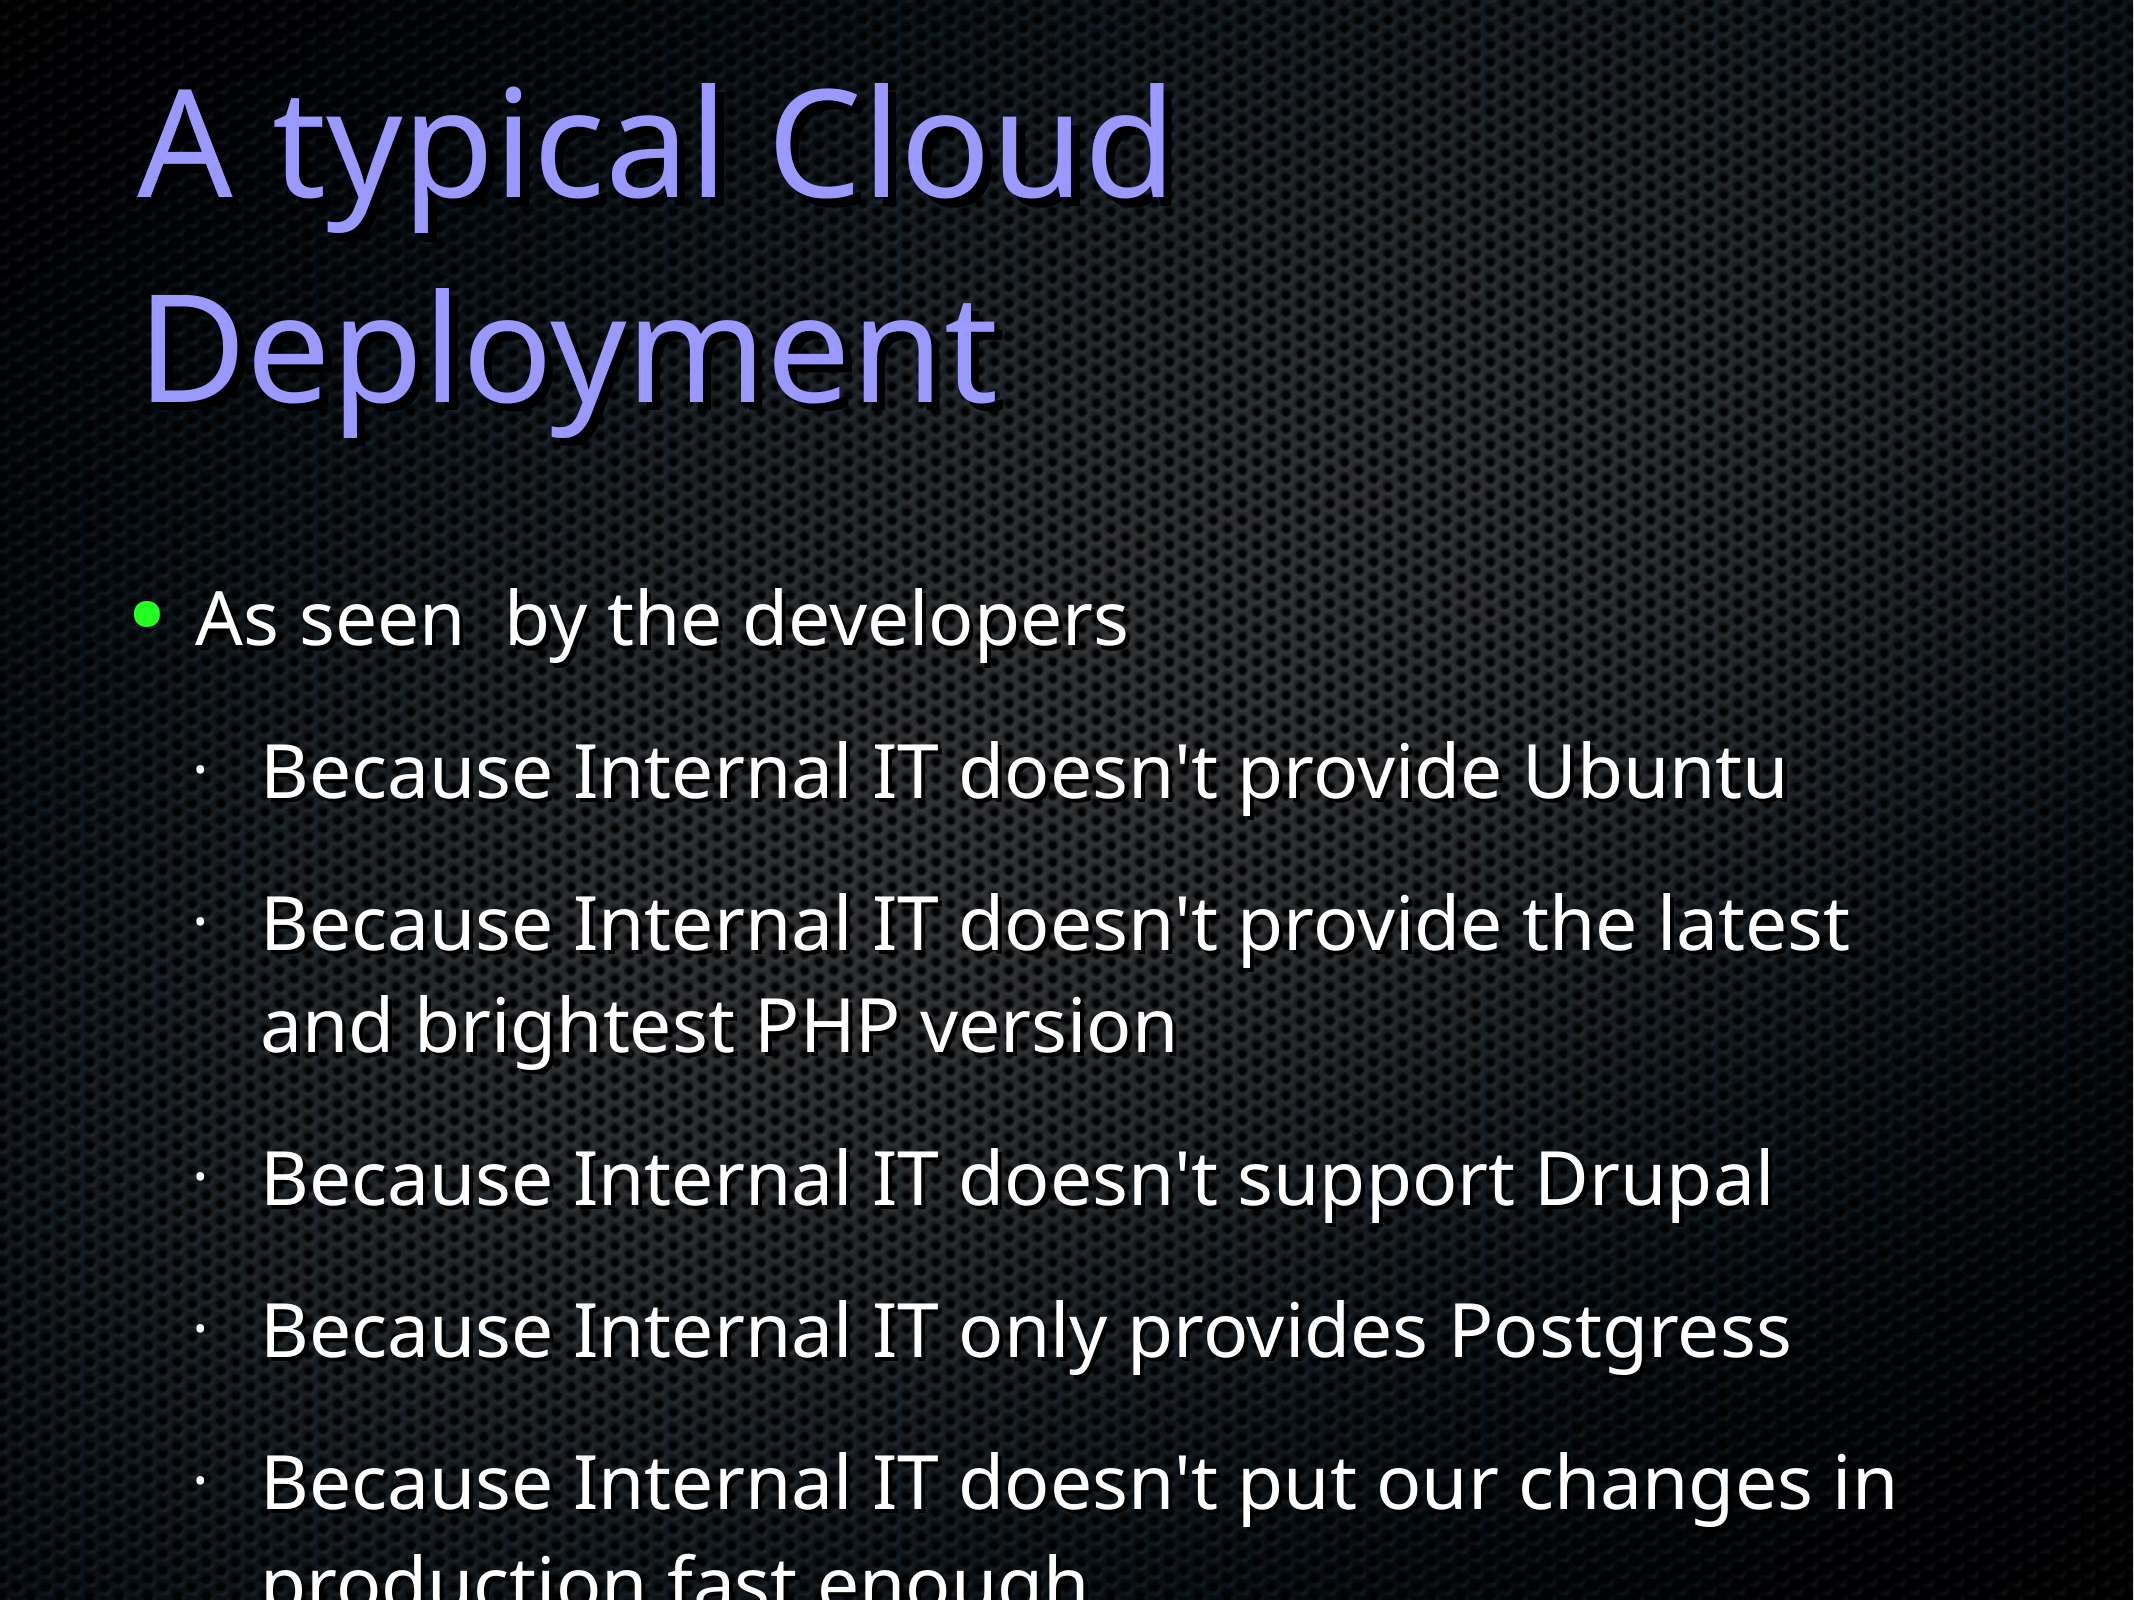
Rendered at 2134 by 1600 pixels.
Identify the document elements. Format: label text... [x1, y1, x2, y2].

title A typical Cloud Deployment [129, 33, 2005, 413]
picture [0, 0, 2134, 1600]
list As seen by the developers Because Internal IT doesn't provide Ubuntu Because Internal IT doesn't provide the latest and brightest PHP version Because Internal IT doesn't support Drupal Because Internal IT only provides Postgress Because Internal IT doesn't put our changes in production fast enough [129, 413, 2005, 1600]
